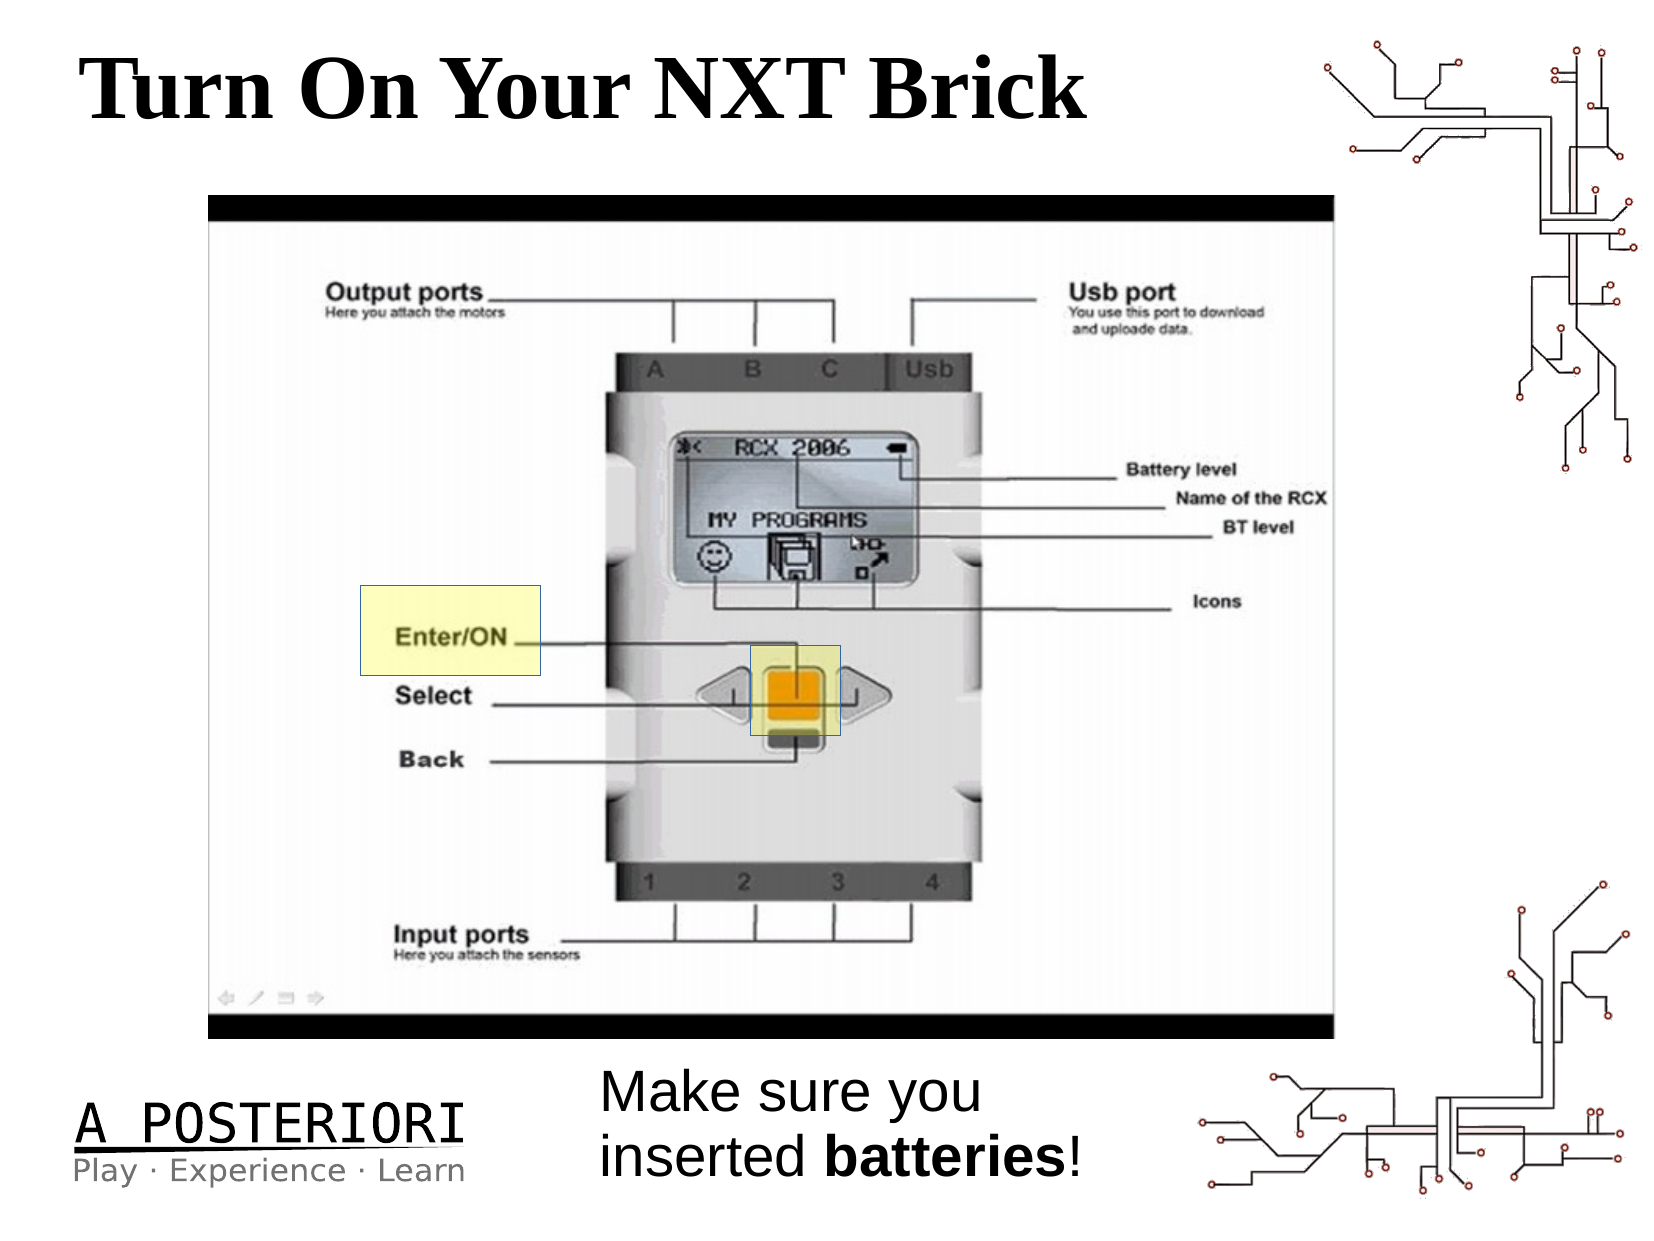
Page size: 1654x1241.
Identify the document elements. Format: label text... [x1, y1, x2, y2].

title Turn On Your NXT Brick [11, 10, 1156, 166]
text_box [360, 585, 541, 676]
text_box [750, 645, 841, 736]
text_box Make sure you inserted batteries! [585, 1051, 1171, 1215]
picture [208, 35, 1643, 1201]
picture [73, 1101, 466, 1189]
